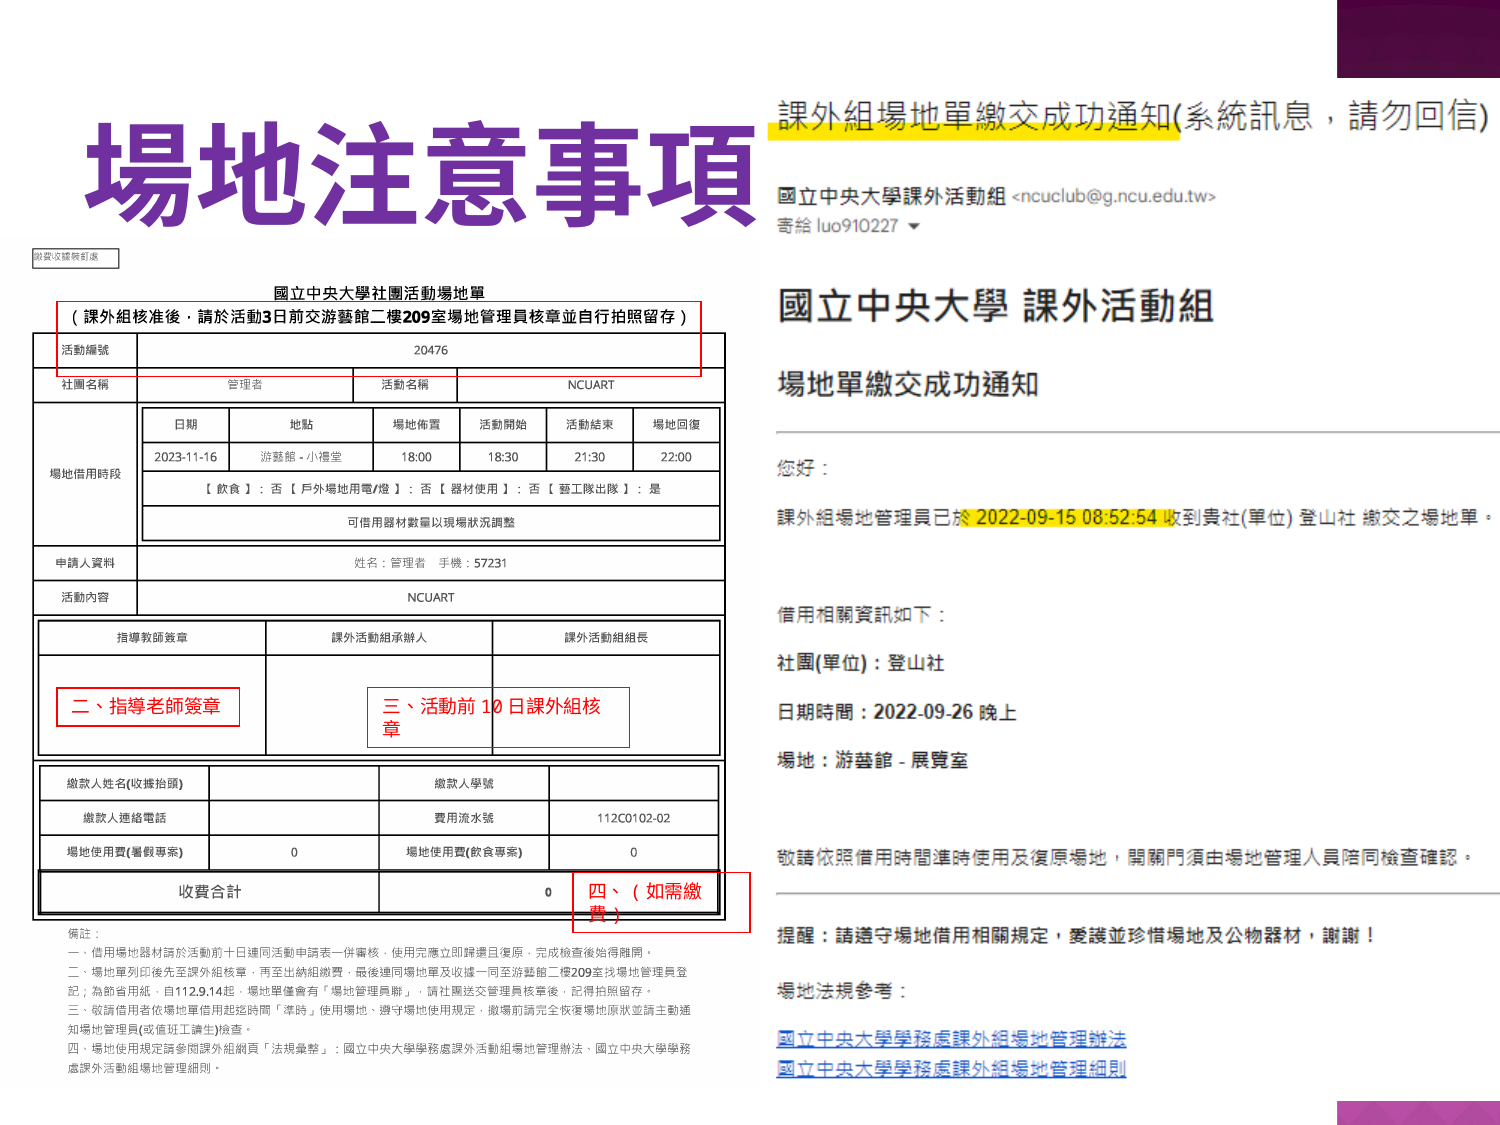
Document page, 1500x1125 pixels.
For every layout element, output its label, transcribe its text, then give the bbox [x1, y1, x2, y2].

text_box 四、(如需繳費) [573, 872, 751, 911]
picture [767, 78, 1500, 1102]
text_box [56, 301, 701, 340]
picture [0, 237, 759, 1089]
text_box 三、活動前10日課外組核章 [367, 687, 630, 726]
title 場地注意事項 [75, 52, 1263, 241]
text_box 二、指導老師簽章 [56, 687, 240, 726]
